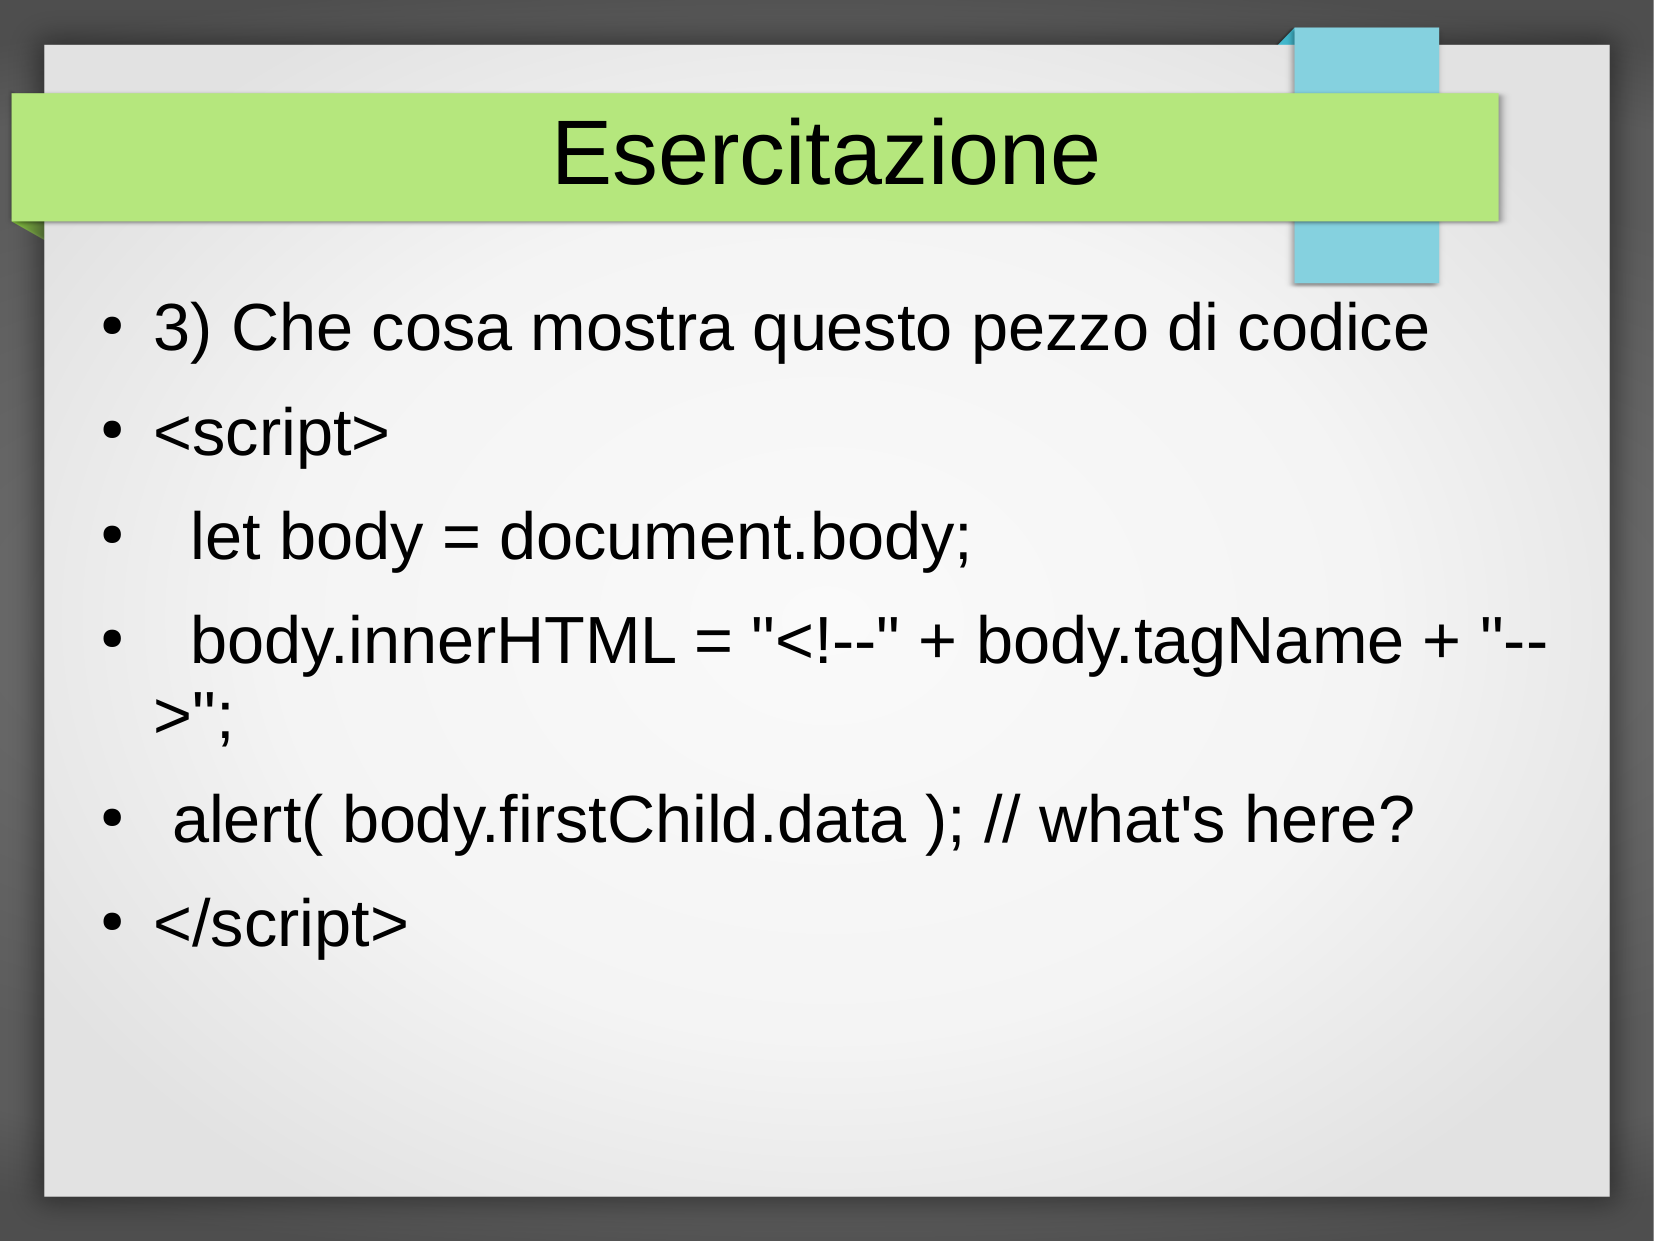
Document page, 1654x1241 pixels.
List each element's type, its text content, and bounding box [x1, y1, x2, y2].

title Esercitazione [82, 49, 1571, 257]
list 3) Che cosa mostra questo pezzo di codice <script> let body = document.body; body.innerHTML = "<!--" + body.tagName + "-->"; alert( body.firstChild.data ); // what's here? </script> [82, 290, 1571, 1158]
picture [0, 0, 1654, 1241]
